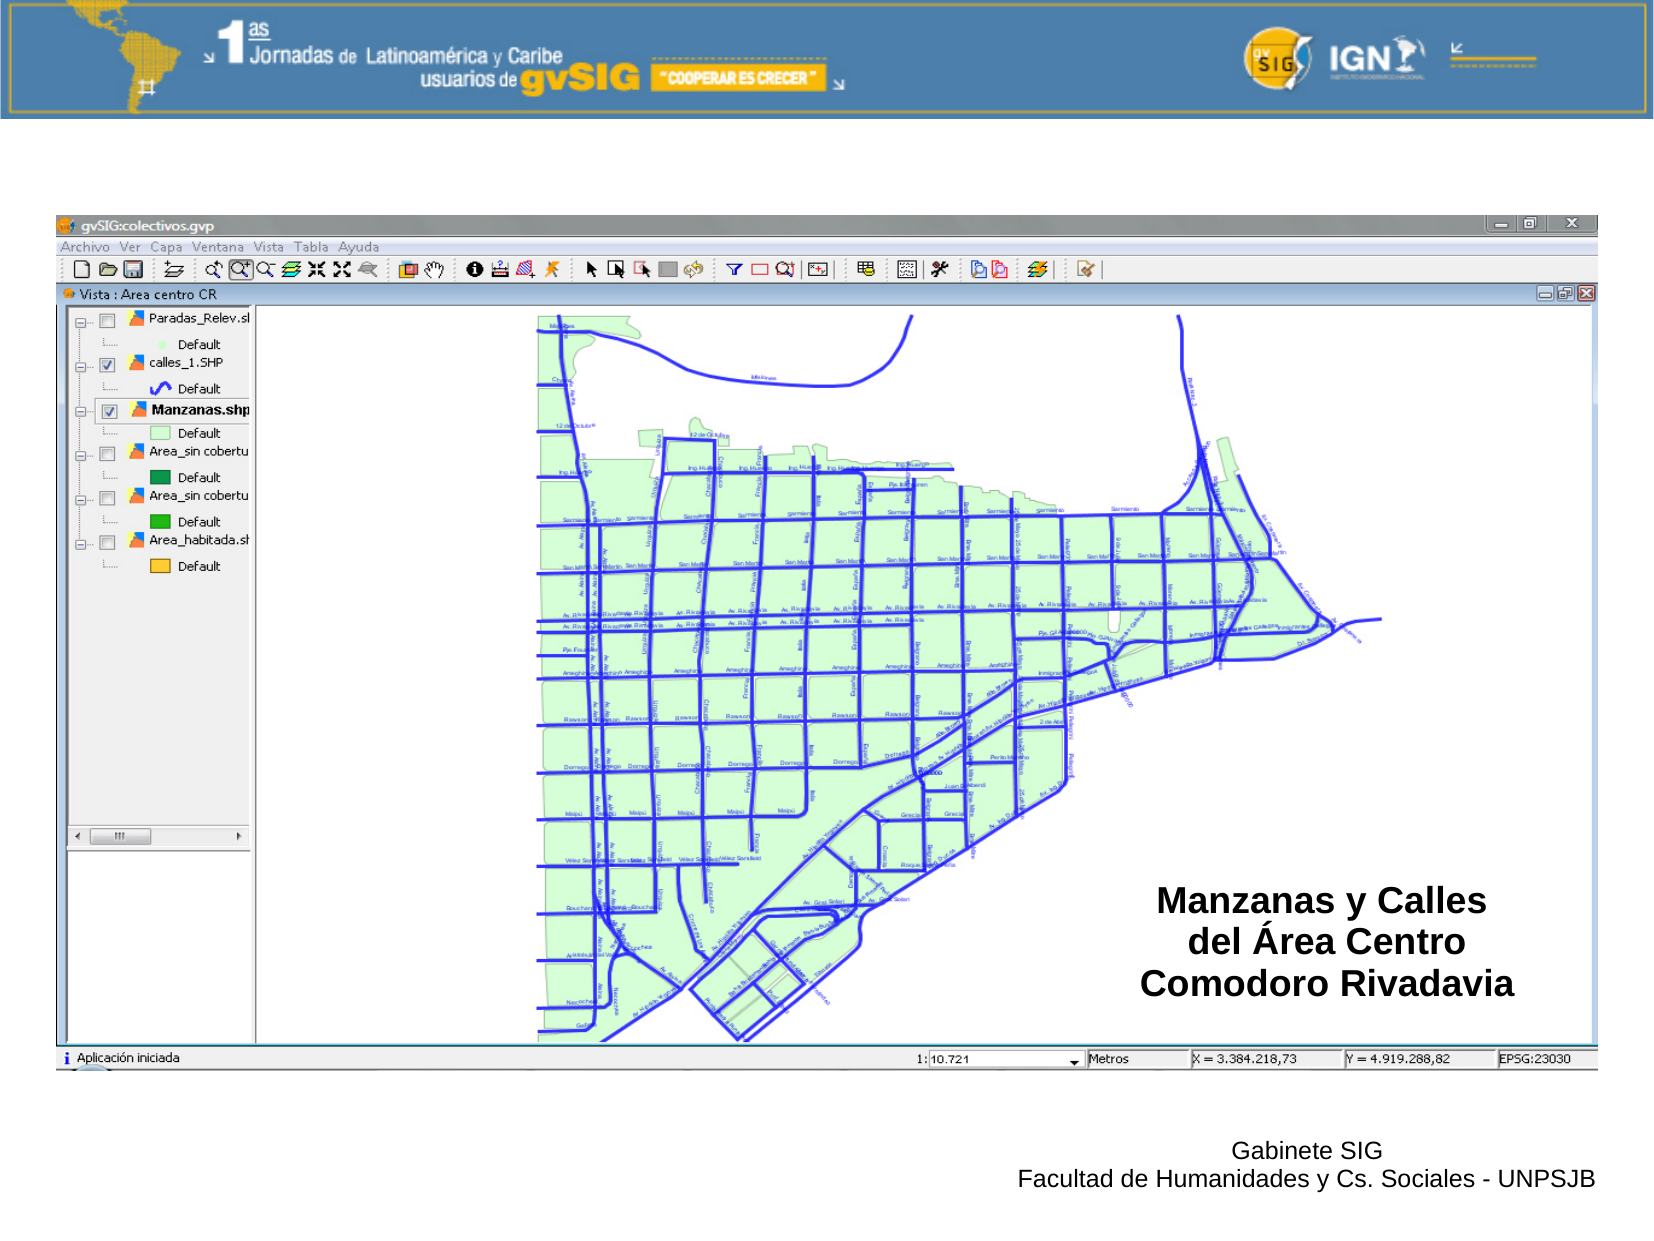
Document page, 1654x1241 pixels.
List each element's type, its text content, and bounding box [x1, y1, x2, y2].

text_box Gabinete SIG Facultad de Humanidades y Cs. Sociales - UNPSJB [997, 1128, 1618, 1200]
picture [0, 0, 1654, 119]
picture [56, 215, 1598, 1071]
text_box Manzanas y Calles del Área Centro Comodoro Rivadavia [1125, 872, 1529, 1013]
